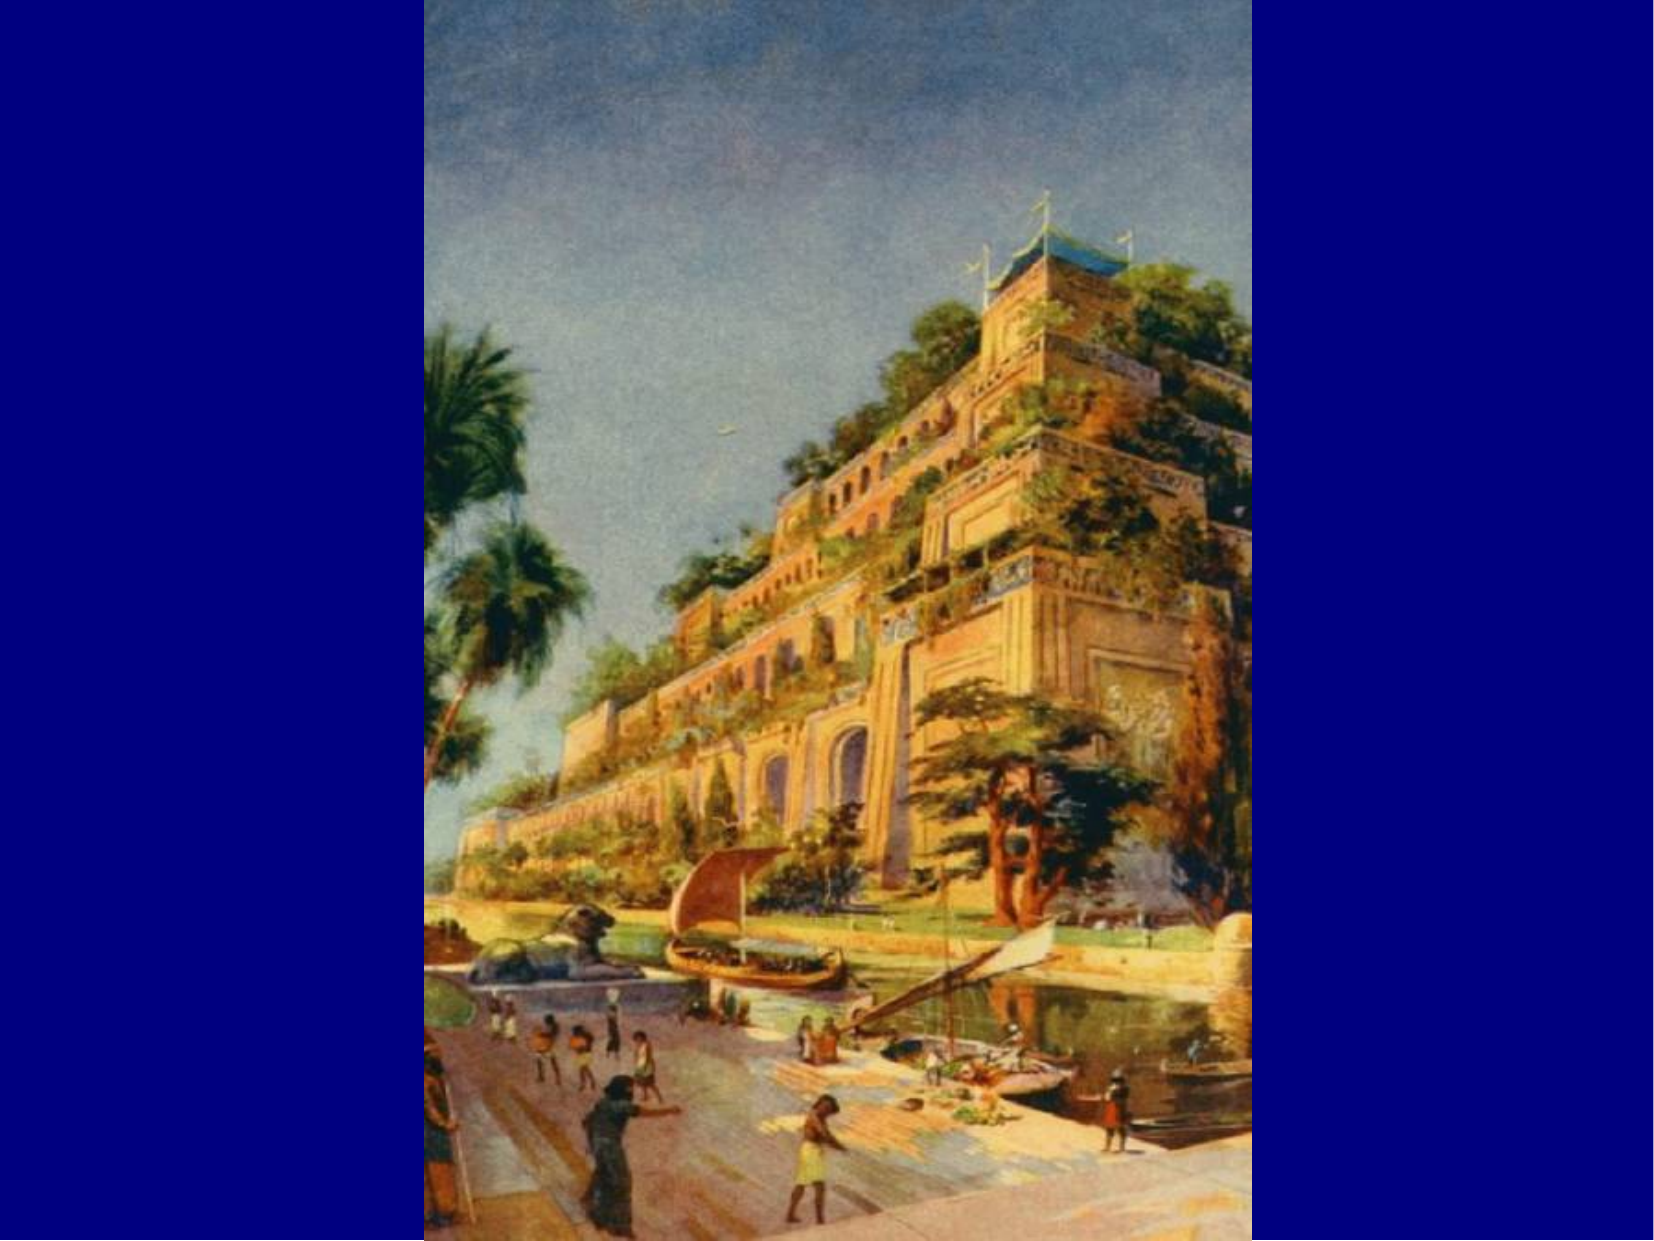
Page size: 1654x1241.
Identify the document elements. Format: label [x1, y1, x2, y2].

picture [424, 0, 1252, 1241]
